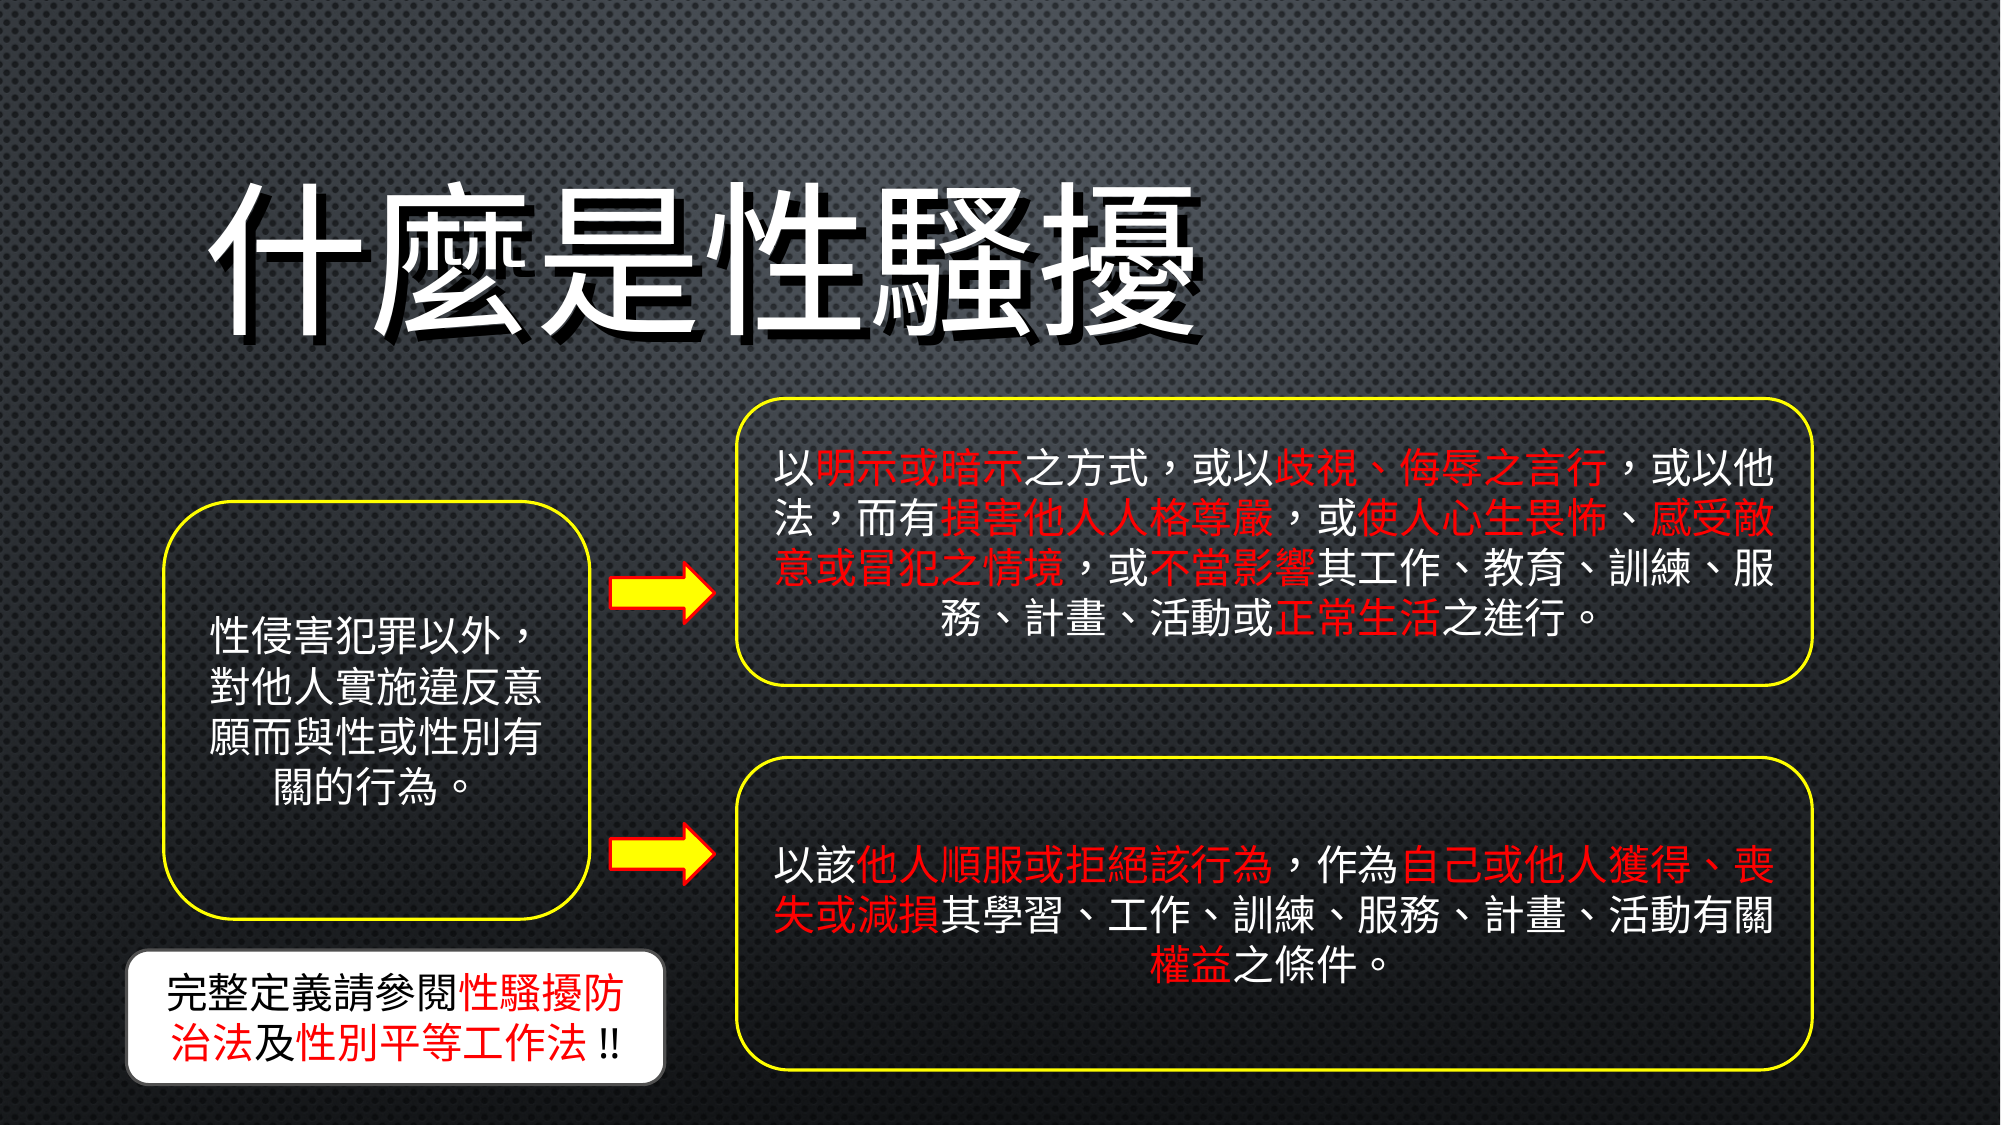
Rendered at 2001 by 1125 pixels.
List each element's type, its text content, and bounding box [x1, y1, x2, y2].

text_box 以明示或暗示之方式，或以歧視、侮辱之言行，或以他法，而有損害他人人格尊嚴，或使人心生畏怖、感受敵意或冒犯之情境，或不當影響其工作、教育、訓練、服務、計畫、活動或正常生活之進行。 [736, 398, 1813, 686]
title 什麼是性騷擾 [187, 99, 1813, 413]
text_box 以該他人順服或拒絕該行為，作為自己或他人獲得、喪失或減損其學習、工作、訓練、服務、計畫、活動有關權益之條件。 [736, 757, 1813, 1070]
text_box [610, 562, 715, 624]
text_box [610, 823, 715, 885]
text_box 完整定義請參閱性騷擾防治法及性別平等工作法!! [126, 949, 665, 1085]
text_box 性侵害犯罪以外，對他人實施違反意願而與性或性別有關的行為。 [163, 501, 590, 920]
